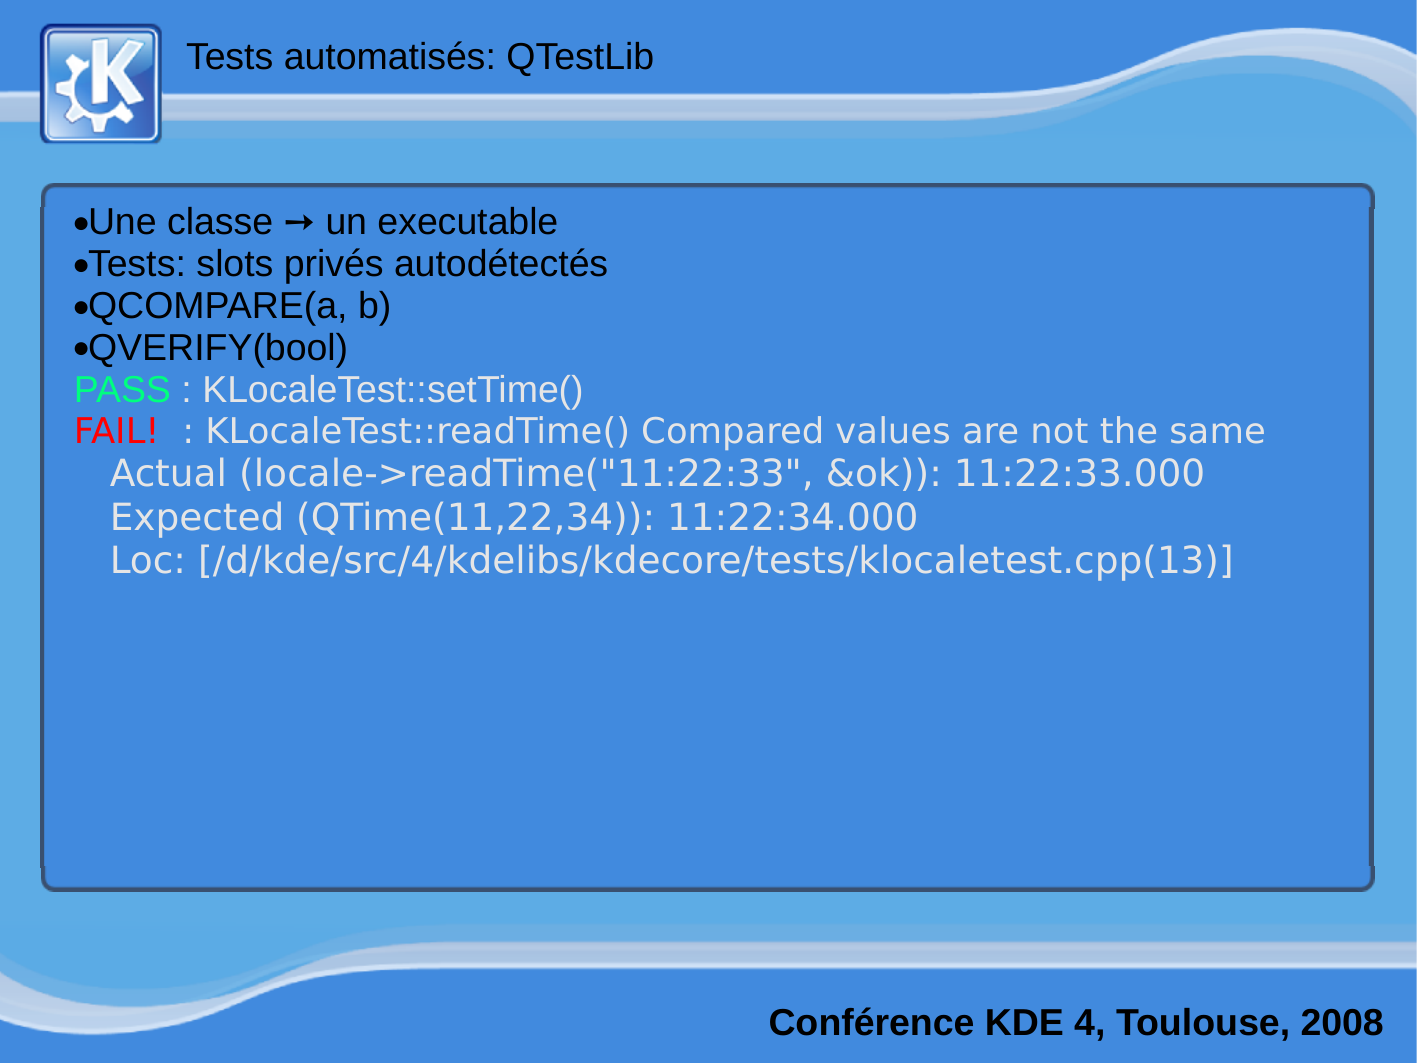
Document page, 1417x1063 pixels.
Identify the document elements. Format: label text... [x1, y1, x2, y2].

text_box Une classe ➙ un executable Tests: slots privés autodétectés QCOMPARE(a, b) QVERIFY(bool) PASS : KLocaleTest::setTime() FAIL! : KLocaleTest::readTime() Compared values are not the same Actual (locale->readTime("11:22:33", &ok)): 11:22:33.000 Expected (QTime(11,22,34)): 11:22:34.000 Loc: [/d/kde/src/4/kdelibs/kdecore/tests/klocaletest.cpp(13)] [58, 193, 1360, 855]
picture [0, 0, 1417, 1063]
text_box Tests automatisés: QTestLib [171, 27, 1284, 156]
